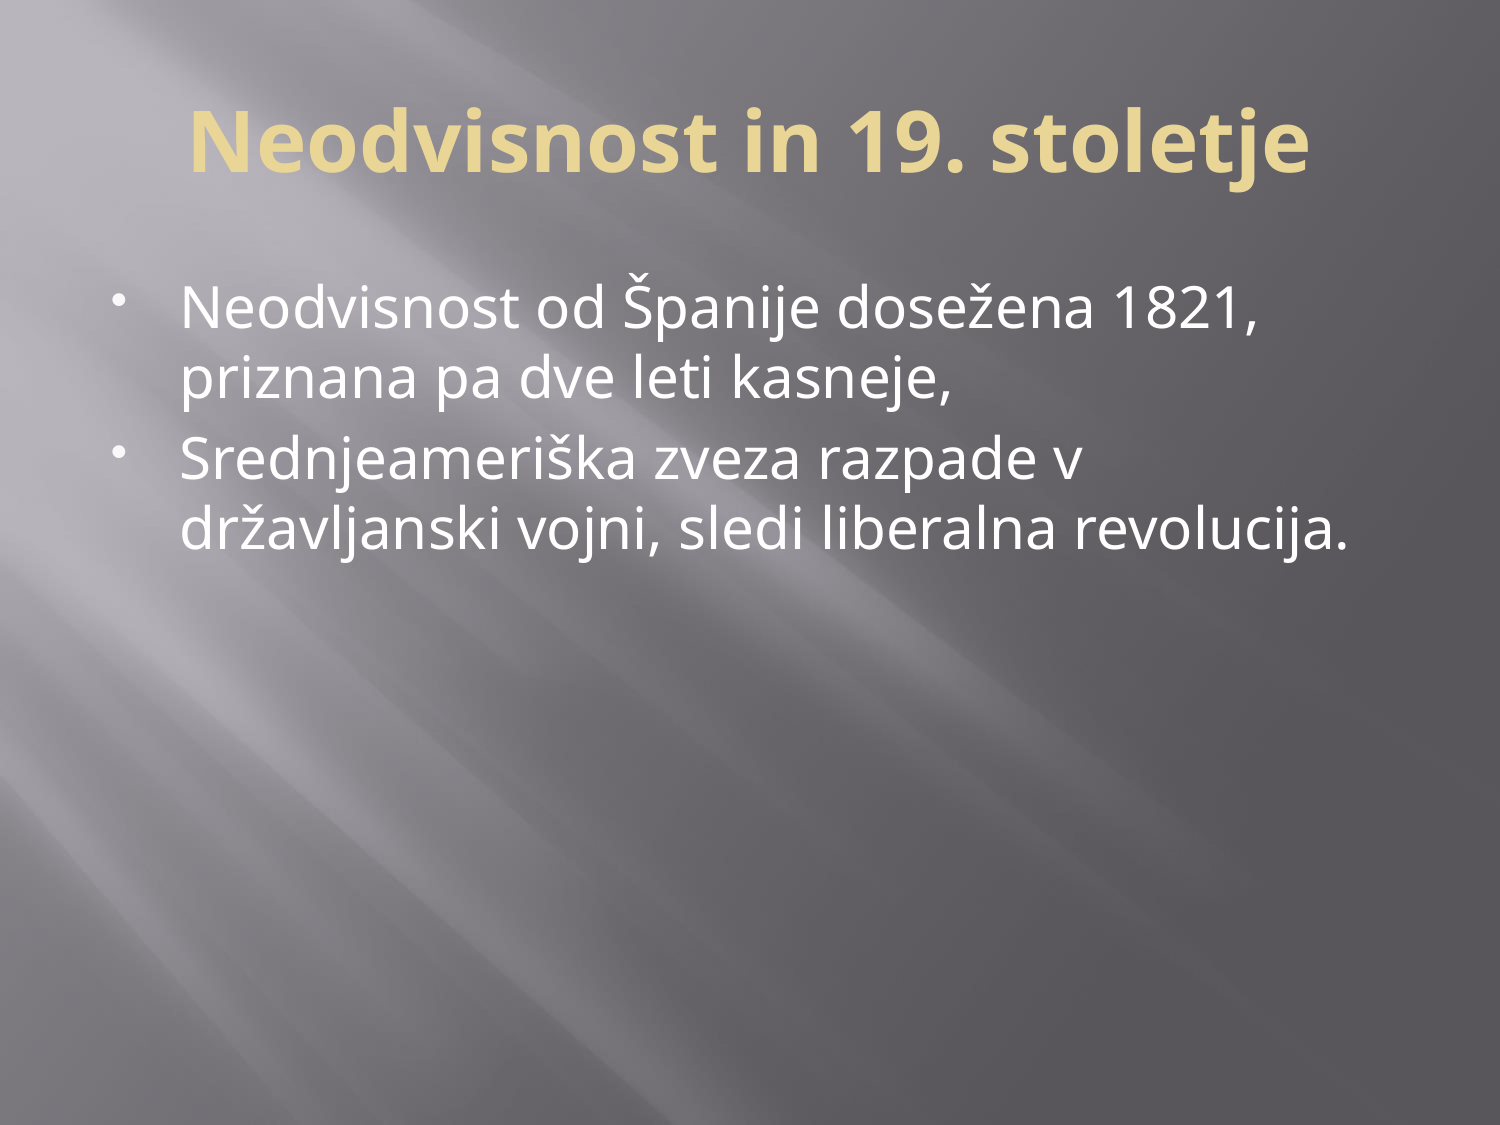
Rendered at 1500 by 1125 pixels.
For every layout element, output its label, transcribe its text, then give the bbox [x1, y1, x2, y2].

title Neodvisnost in 19. stoletje [75, 45, 1425, 233]
list Neodvisnost od Španije dosežena 1821, priznana pa dve leti kasneje, Srednjeameriška zveza razpade v državljanski vojni, sledi liberalna revolucija. [75, 262, 1425, 1035]
picture [0, 0, 1500, 1125]
